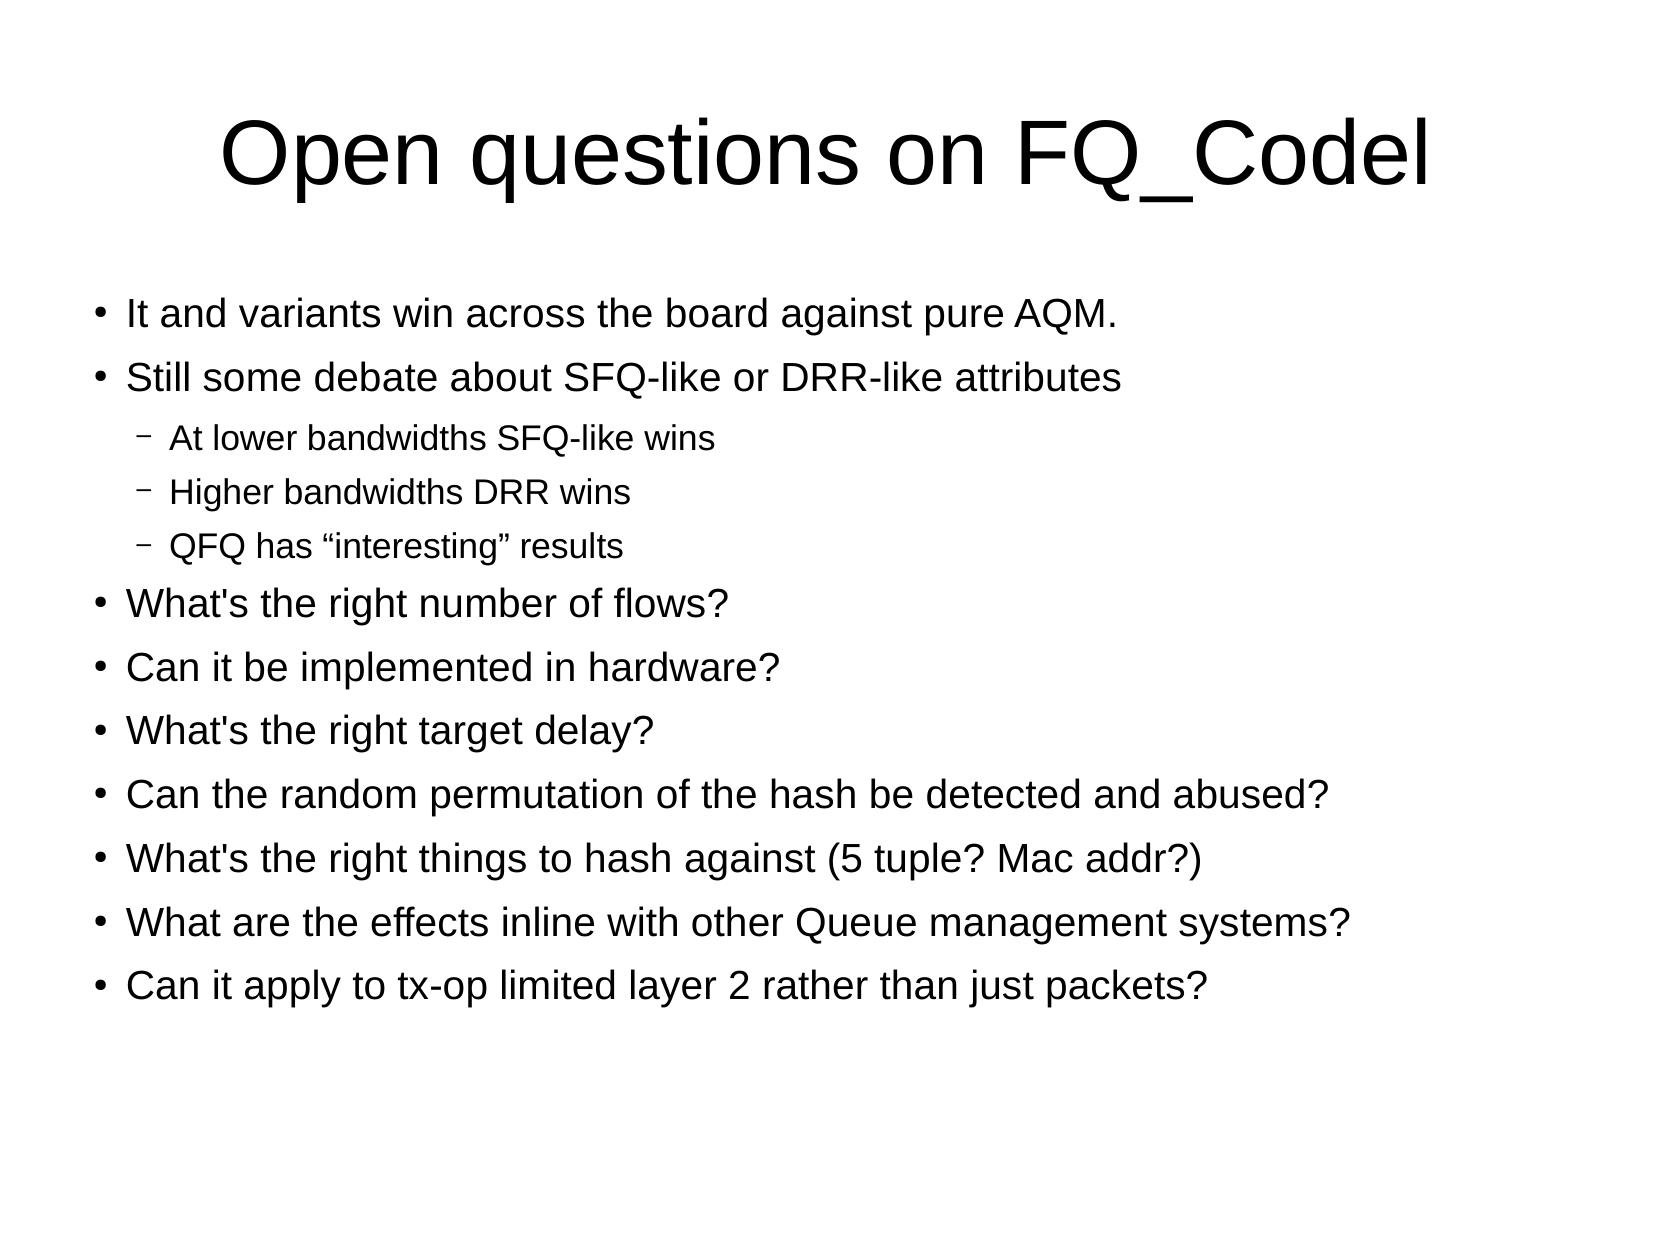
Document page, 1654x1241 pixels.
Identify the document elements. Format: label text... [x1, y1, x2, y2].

list It and variants win across the board against pure AQM. Still some debate about SFQ-like or DRR-like attributes At lower bandwidths SFQ-like wins Higher bandwidths DRR wins QFQ has “interesting” results What's the right number of flows? Can it be implemented in hardware? What's the right target delay? Can the random permutation of the hash be detected and abused? What's the right things to hash against (5 tuple? Mac addr?) What are the effects inline with other Queue management systems? Can it apply to tx-op limited layer 2 rather than just packets? [82, 290, 1571, 1010]
title Open questions on FQ_Codel [82, 49, 1571, 257]
